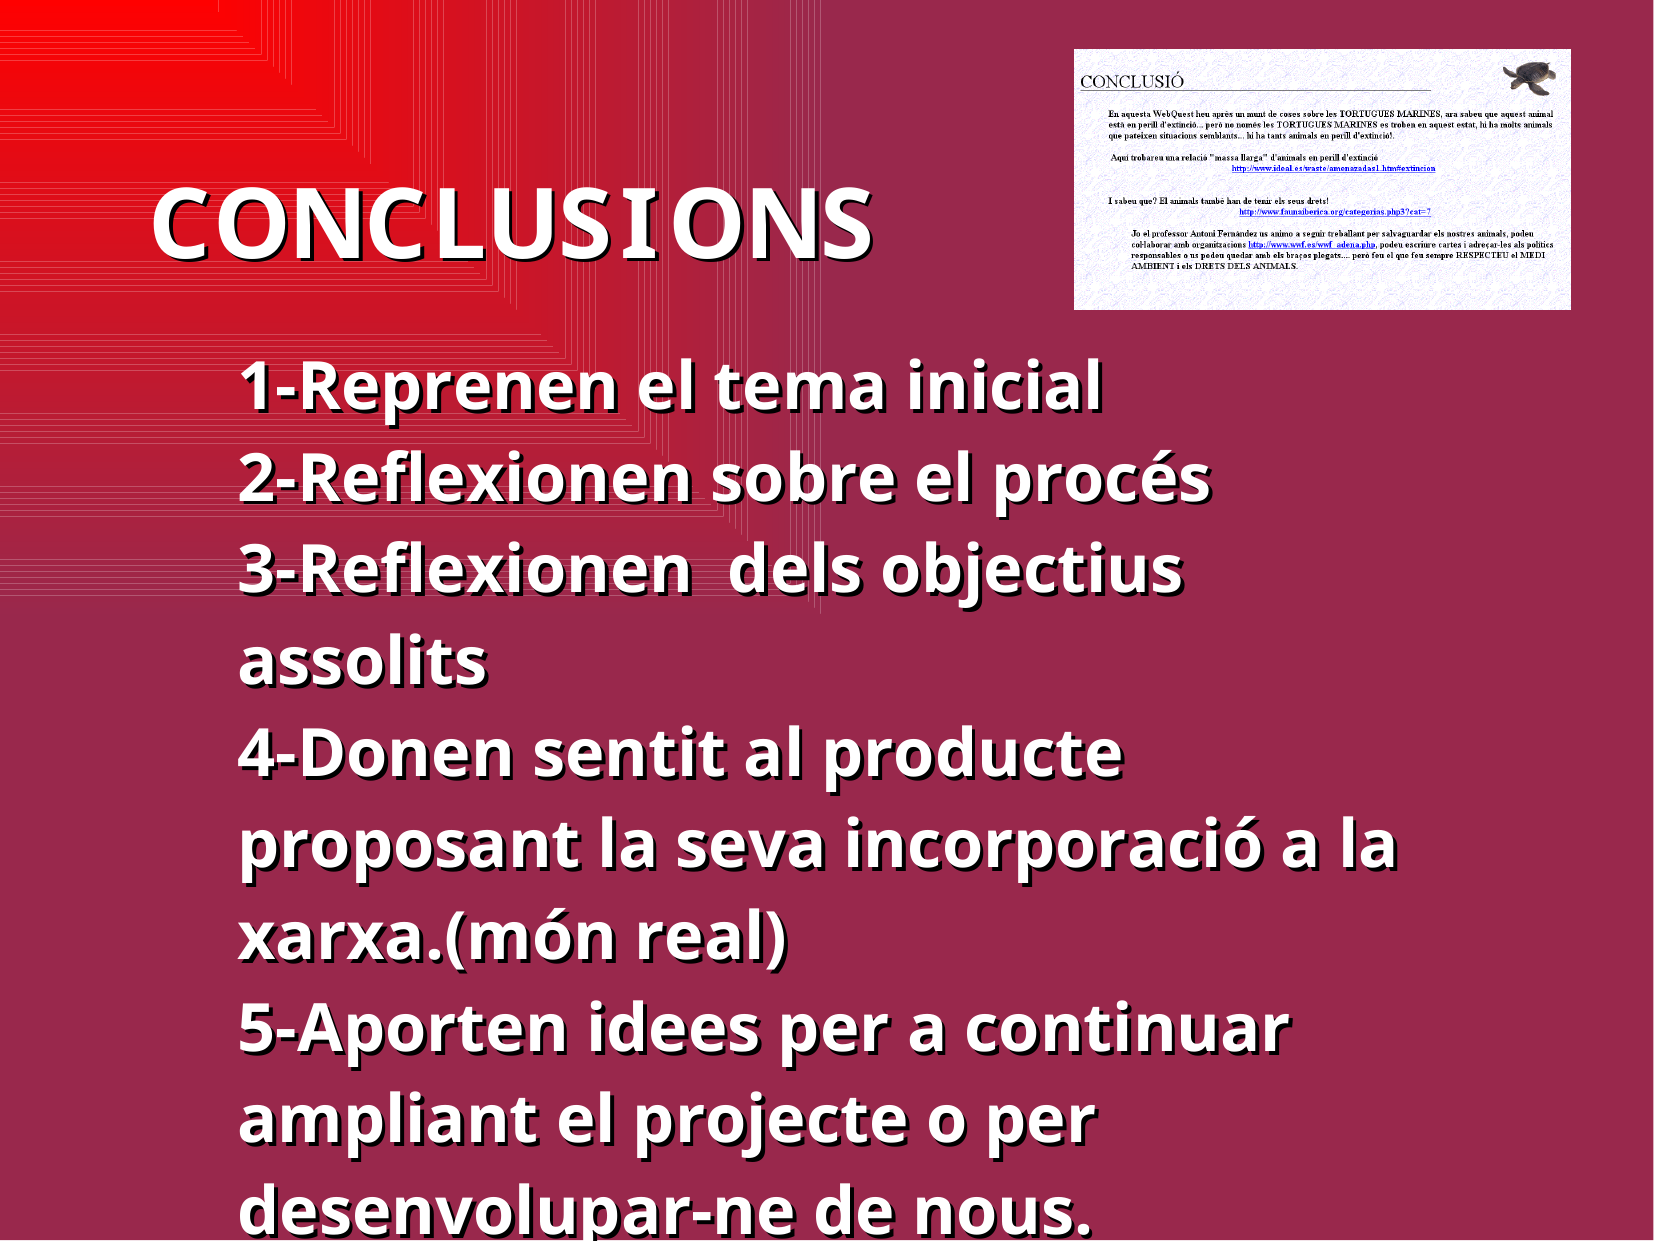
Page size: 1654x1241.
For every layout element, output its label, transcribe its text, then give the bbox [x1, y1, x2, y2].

picture [130, 151, 909, 291]
picture [1074, 49, 1571, 310]
text_box 1-Reprenen el tema inicial 2-Reflexionen sobre el procés 3-Reflexionen dels objectius assolits 4-Donen sentit al producte proposant la seva incorporació a la xarxa.(món real) 5-Aporten idees per a continuar ampliant el projecte o per desenvolupar-ne de nous. [237, 337, 1440, 1241]
